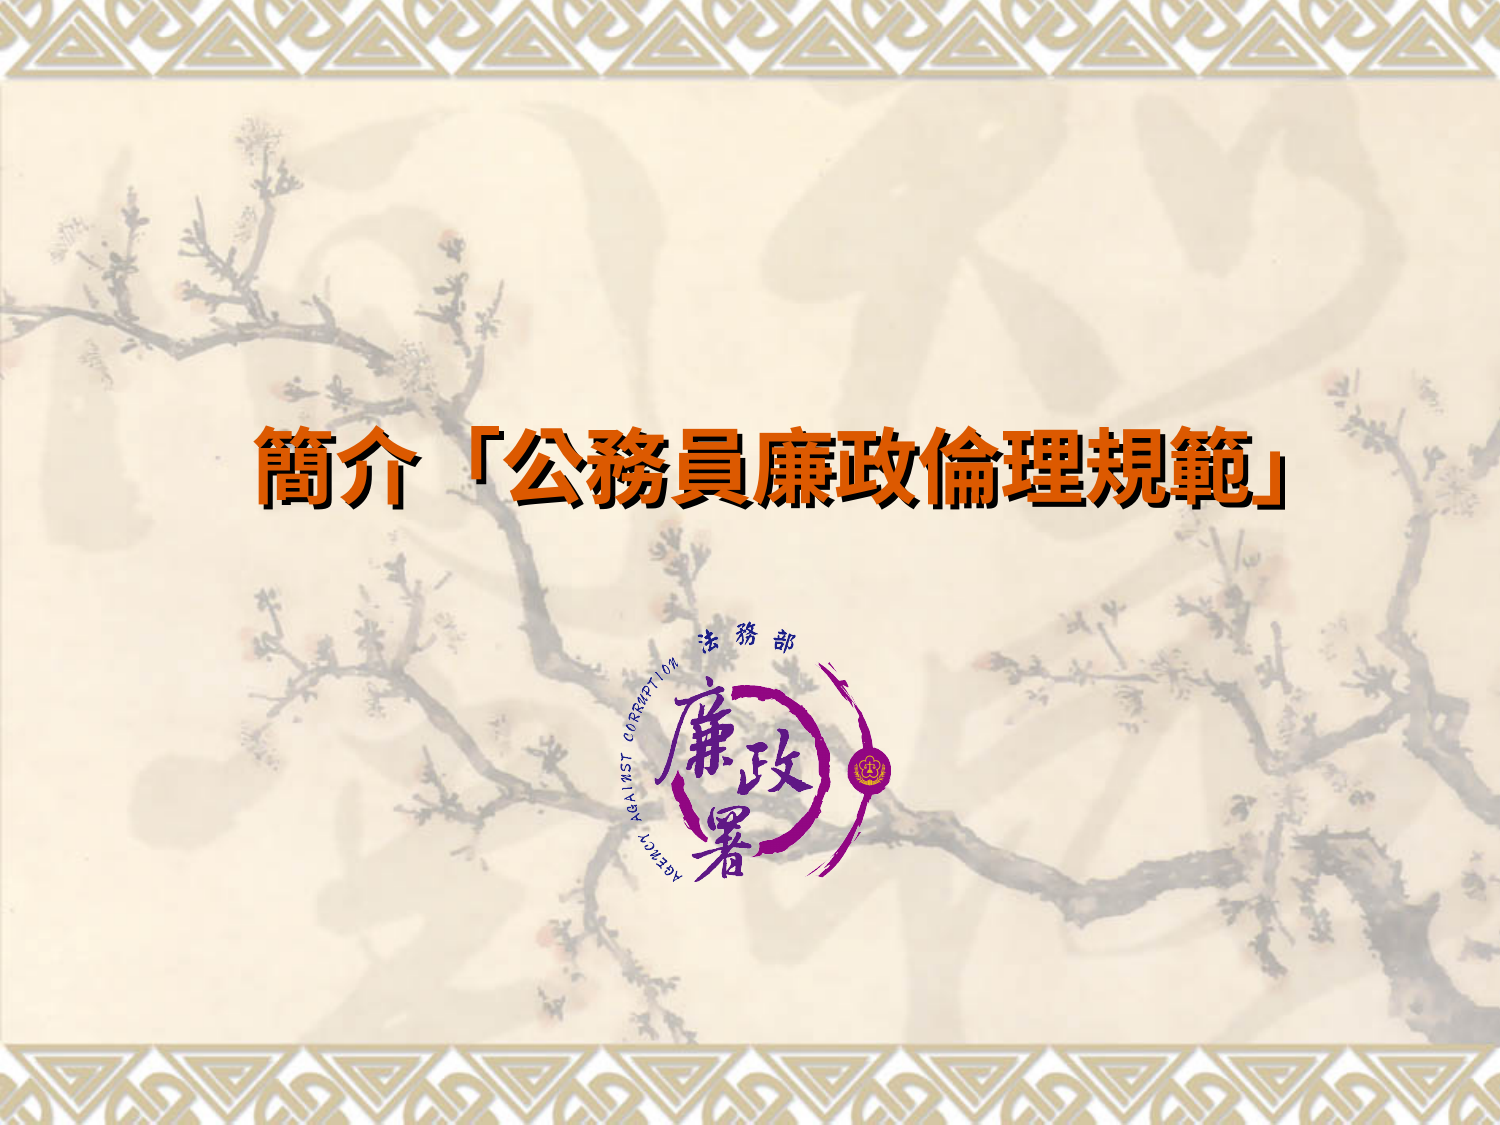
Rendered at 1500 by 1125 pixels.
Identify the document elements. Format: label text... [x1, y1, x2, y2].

subtitle [300, 751, 1438, 1035]
title 簡介「公務員廉政倫理規範」 [206, 408, 1380, 610]
picture [0, 0, 1500, 1125]
